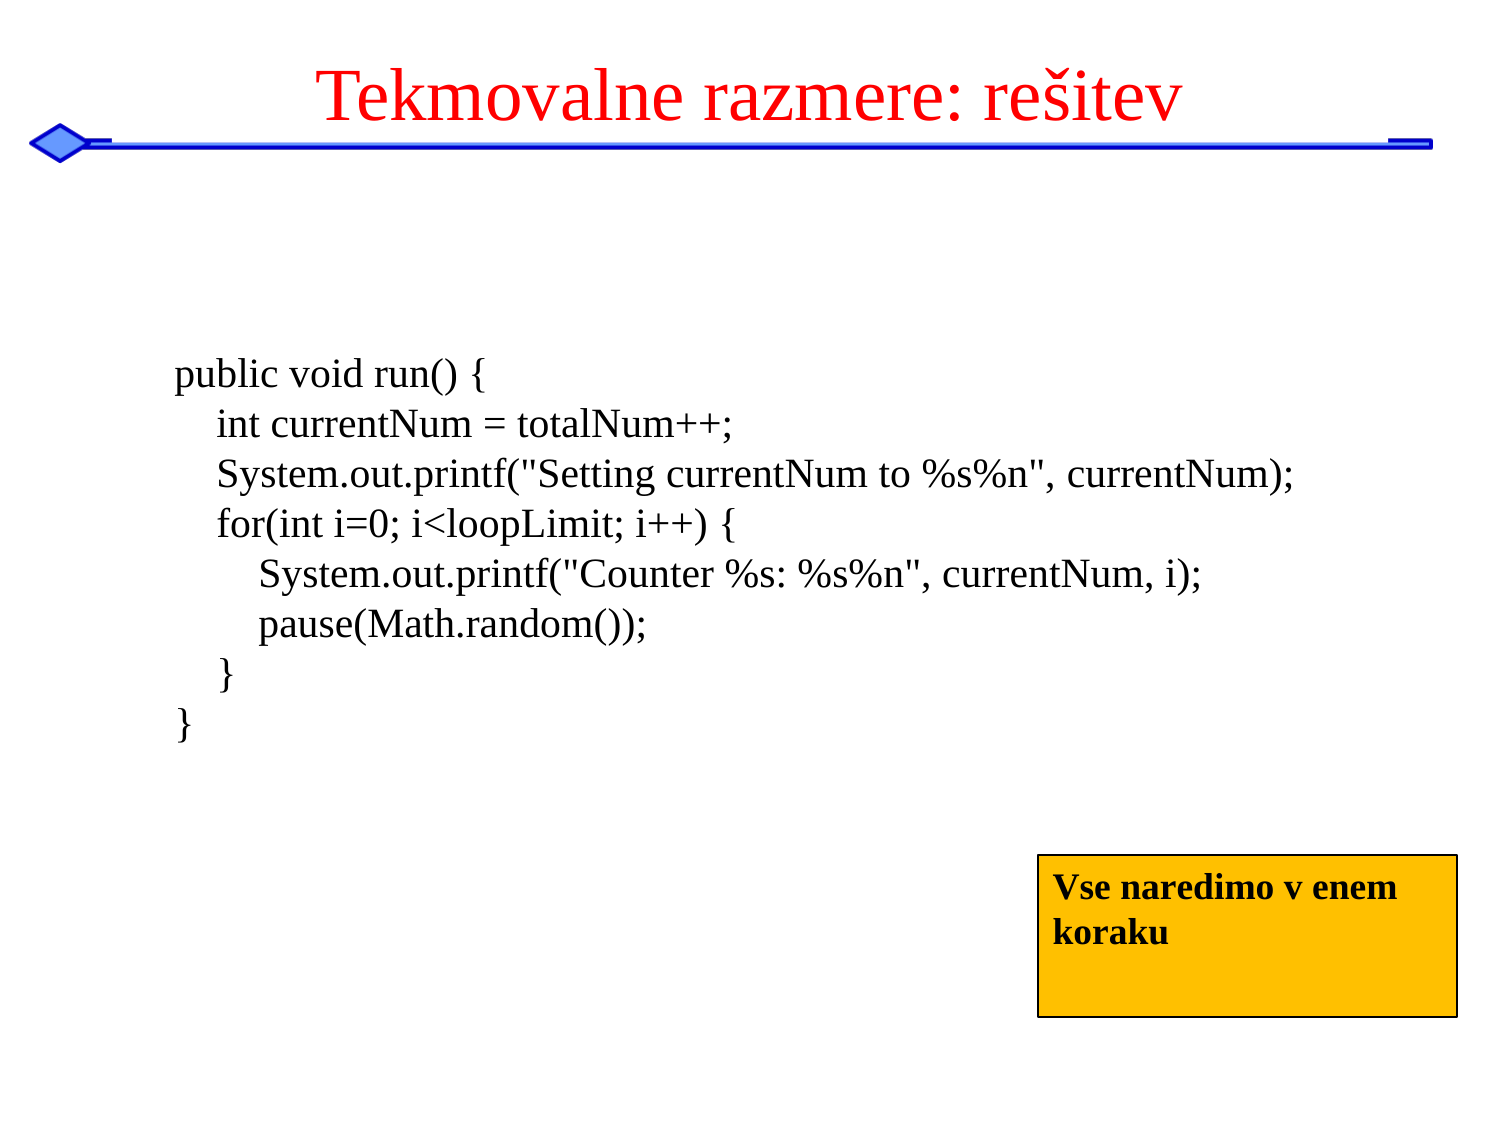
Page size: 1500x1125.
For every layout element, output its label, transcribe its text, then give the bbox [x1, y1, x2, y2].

picture [28, 122, 1434, 164]
text_box Vse naredimo v enem koraku [1037, 854, 1457, 1017]
title Tekmovalne razmere: rešitev [111, 37, 1389, 143]
text_box public void run() { int currentNum = totalNum++; System.out.printf("Setting currentNum to %s%n", currentNum); for(int i=0; i<loopLimit; i++) { System.out.printf("Counter %s: %s%n", currentNum, i); pause(Math.random()); } } [159, 337, 1441, 754]
